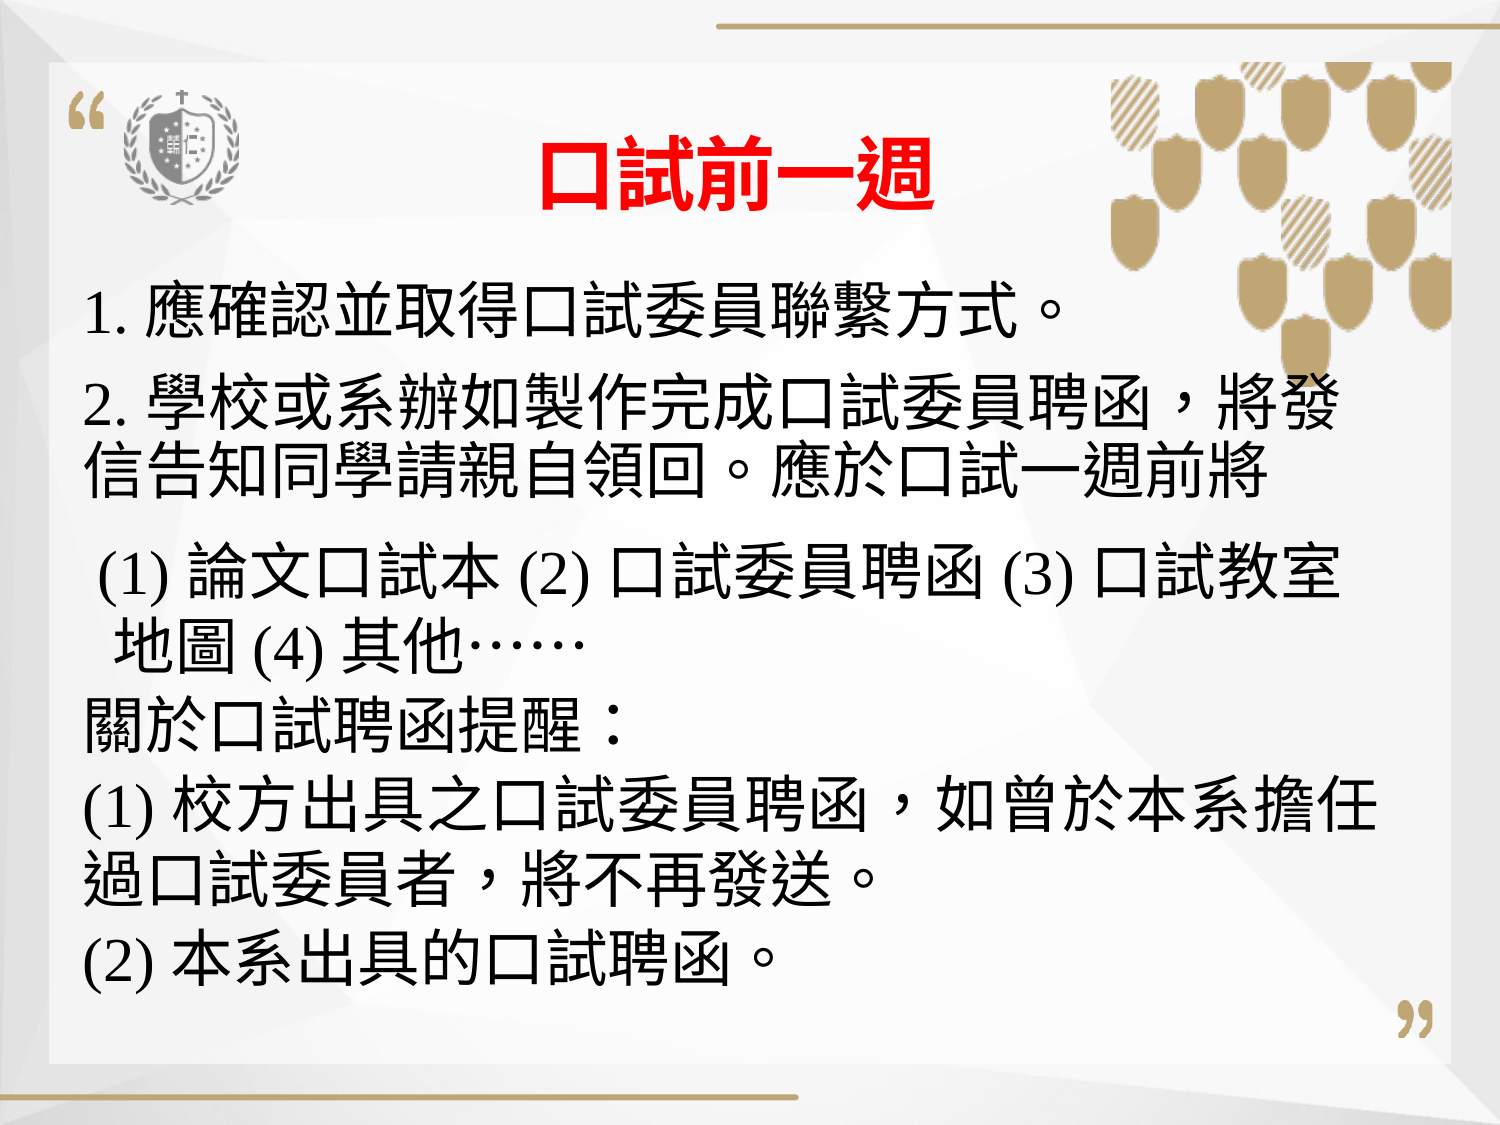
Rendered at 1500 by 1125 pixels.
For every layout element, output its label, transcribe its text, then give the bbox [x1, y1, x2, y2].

text_box [1396, 278, 1433, 1059]
text_box 口試前一週 [162, 115, 1309, 272]
text_box 1.應確認並取得口試委員聯繫方式。 2.學校或系辦如製作完成口試委員聘函，將發信告知同學請親自領回。應於口試一週前將 (1)論文口試本(2)口試委員聘函(3)口試教室地圖(4)其他…… 關於口試聘函提醒： (1)校方出具之口試委員聘函，如曾於本系擔任過口試委員者，將不再發送。 (2)本系出具的口試聘函。 [67, 272, 1396, 1125]
picture [123, 90, 239, 205]
